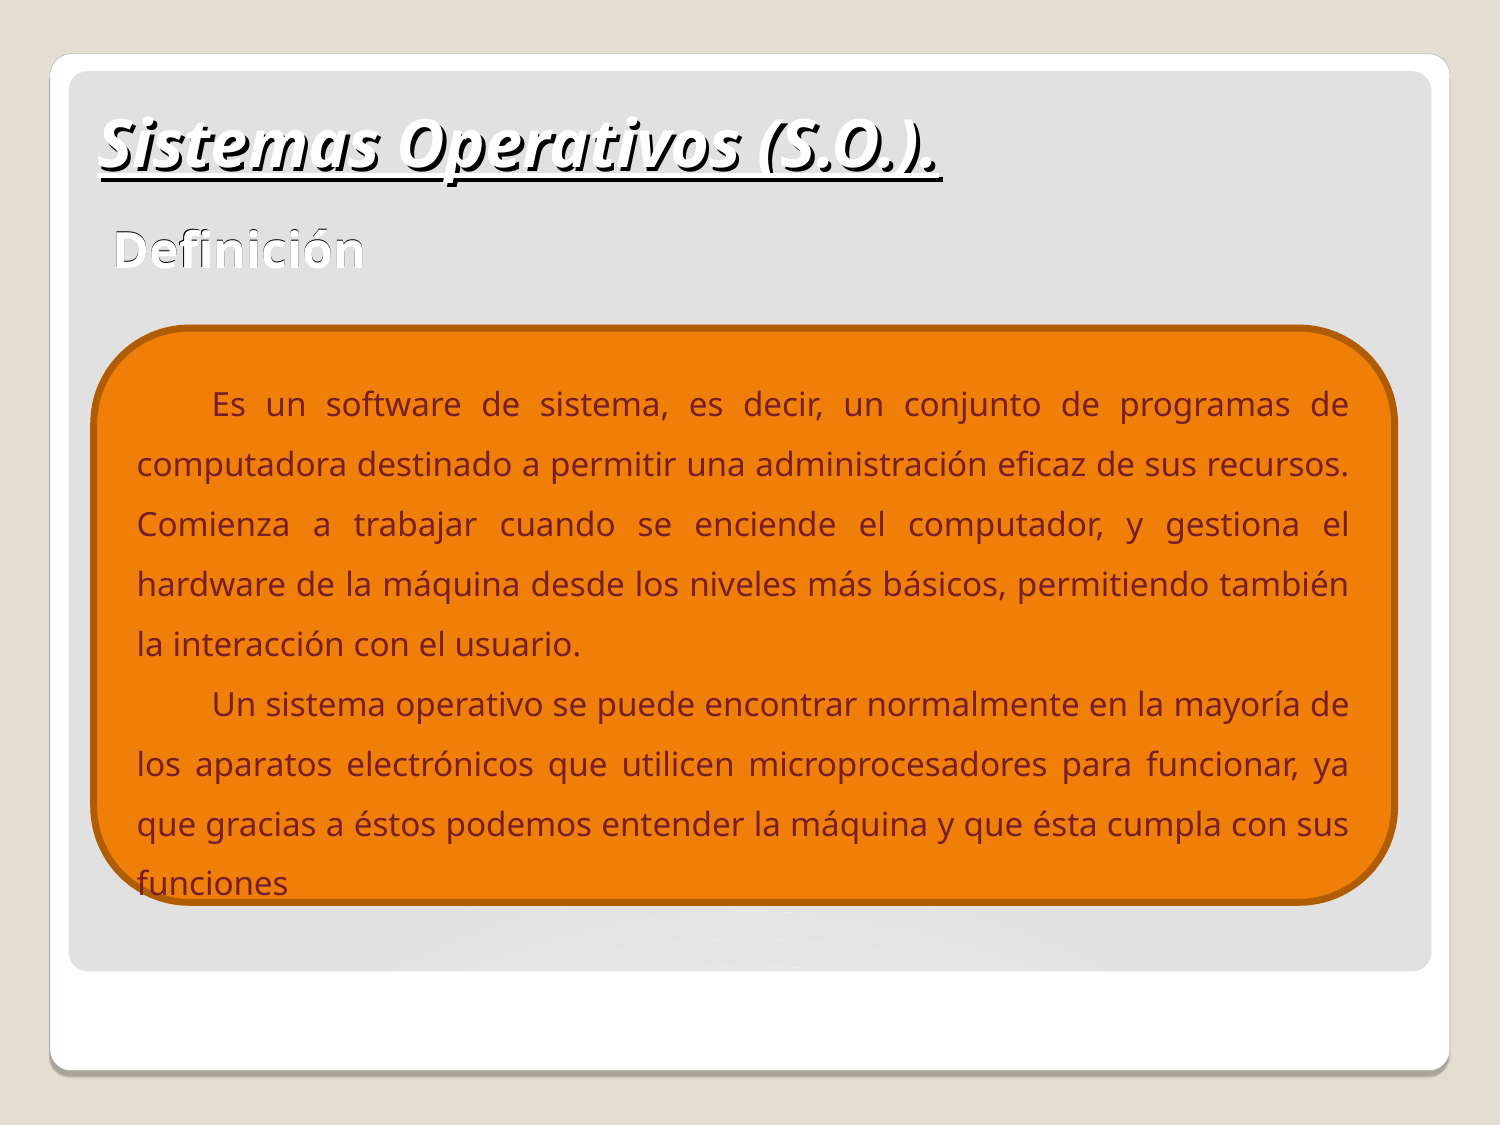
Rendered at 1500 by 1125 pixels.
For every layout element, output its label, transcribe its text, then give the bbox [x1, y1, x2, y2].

text_box Sistemas Operativos (S.O.). [82, 94, 954, 189]
text_box Es un software de sistema, es decir, un conjunto de programas de computadora destinado a permitir una administración eficaz de sus recursos. Comienza a trabajar cuando se enciende el computador, y gestiona el hardware de la máquina desde los niveles más básicos, permitiendo también la interacción con el usuario. Un sistema operativo se puede encontrar normalmente en la mayoría de los aparatos electrónicos que utilicen microprocesadores para funcionar, ya que gracias a éstos podemos entender la máquina y que ésta cumpla con sus funciones [93, 328, 1395, 903]
text_box Definición [98, 211, 382, 286]
